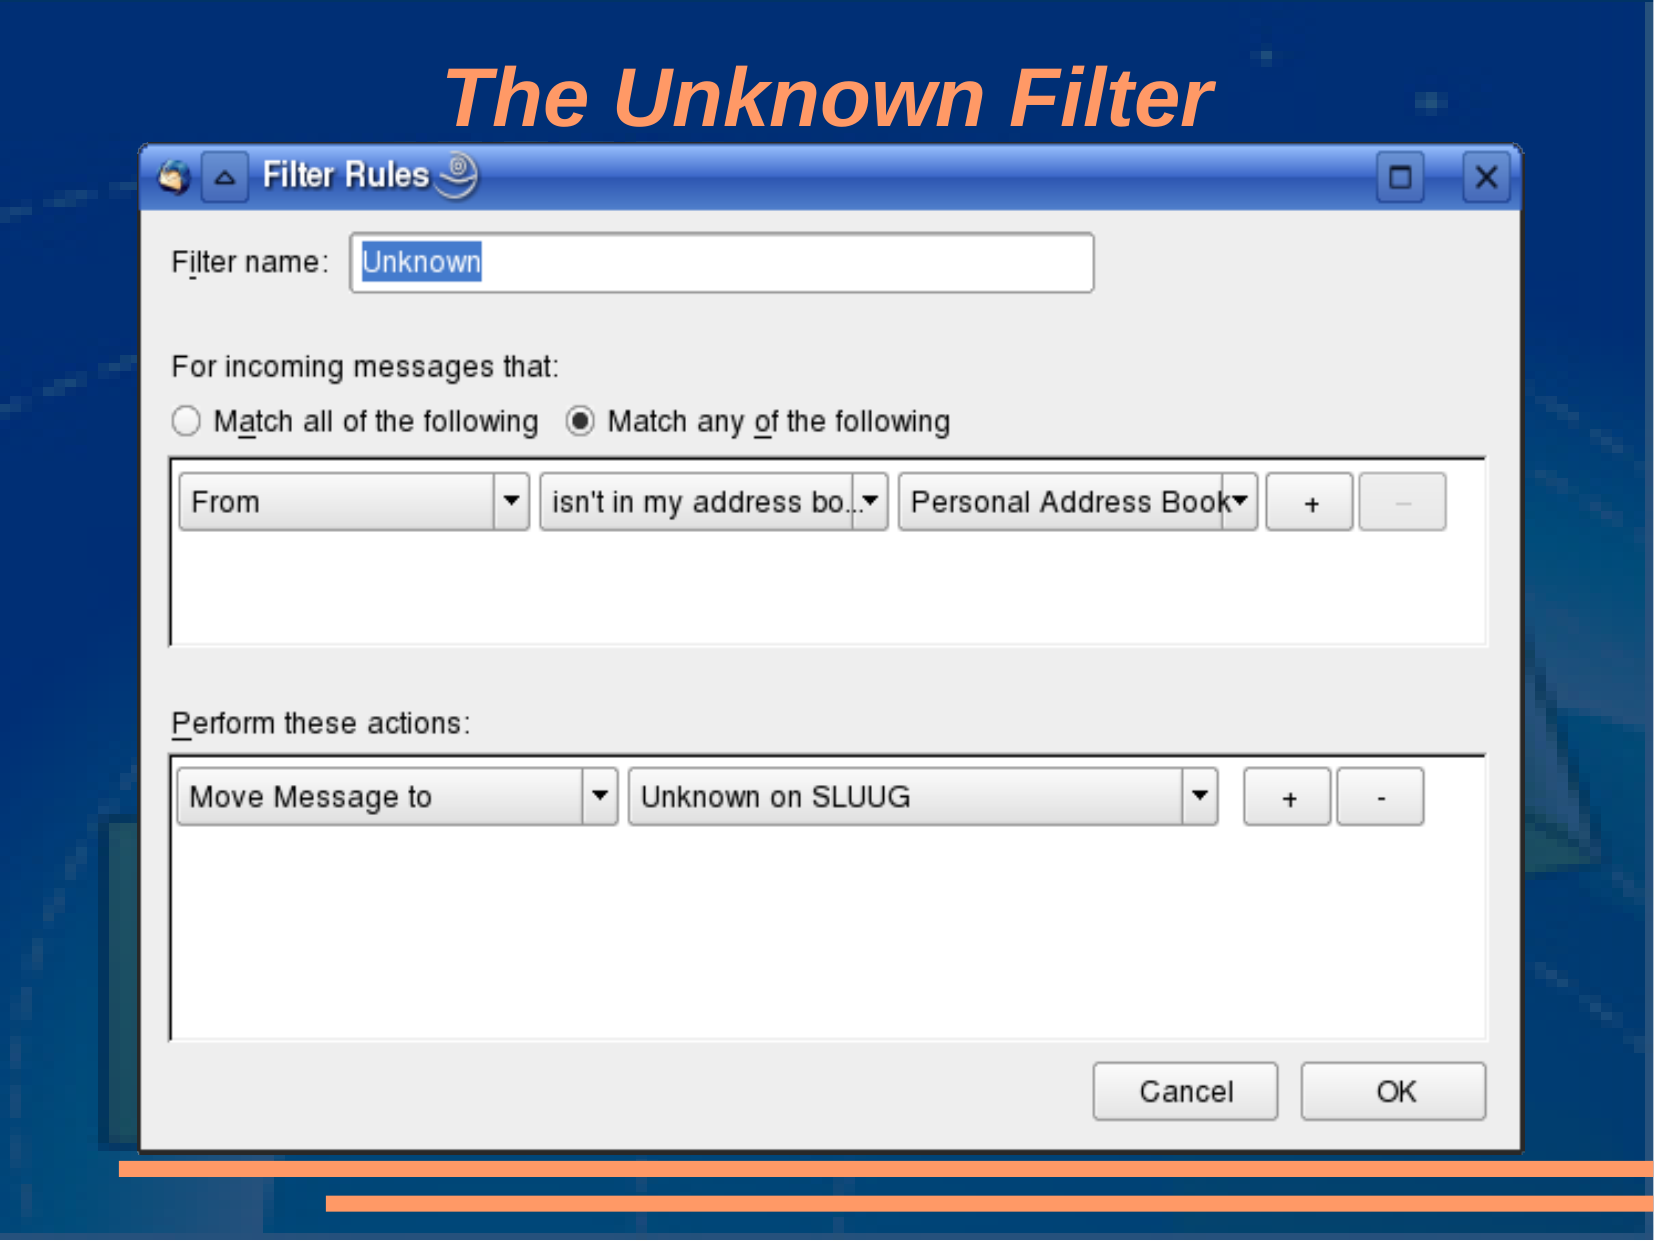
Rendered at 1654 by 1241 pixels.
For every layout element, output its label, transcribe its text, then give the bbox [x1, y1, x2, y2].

title The Unknown Filter [121, 44, 1534, 152]
picture [137, 152, 1525, 1155]
